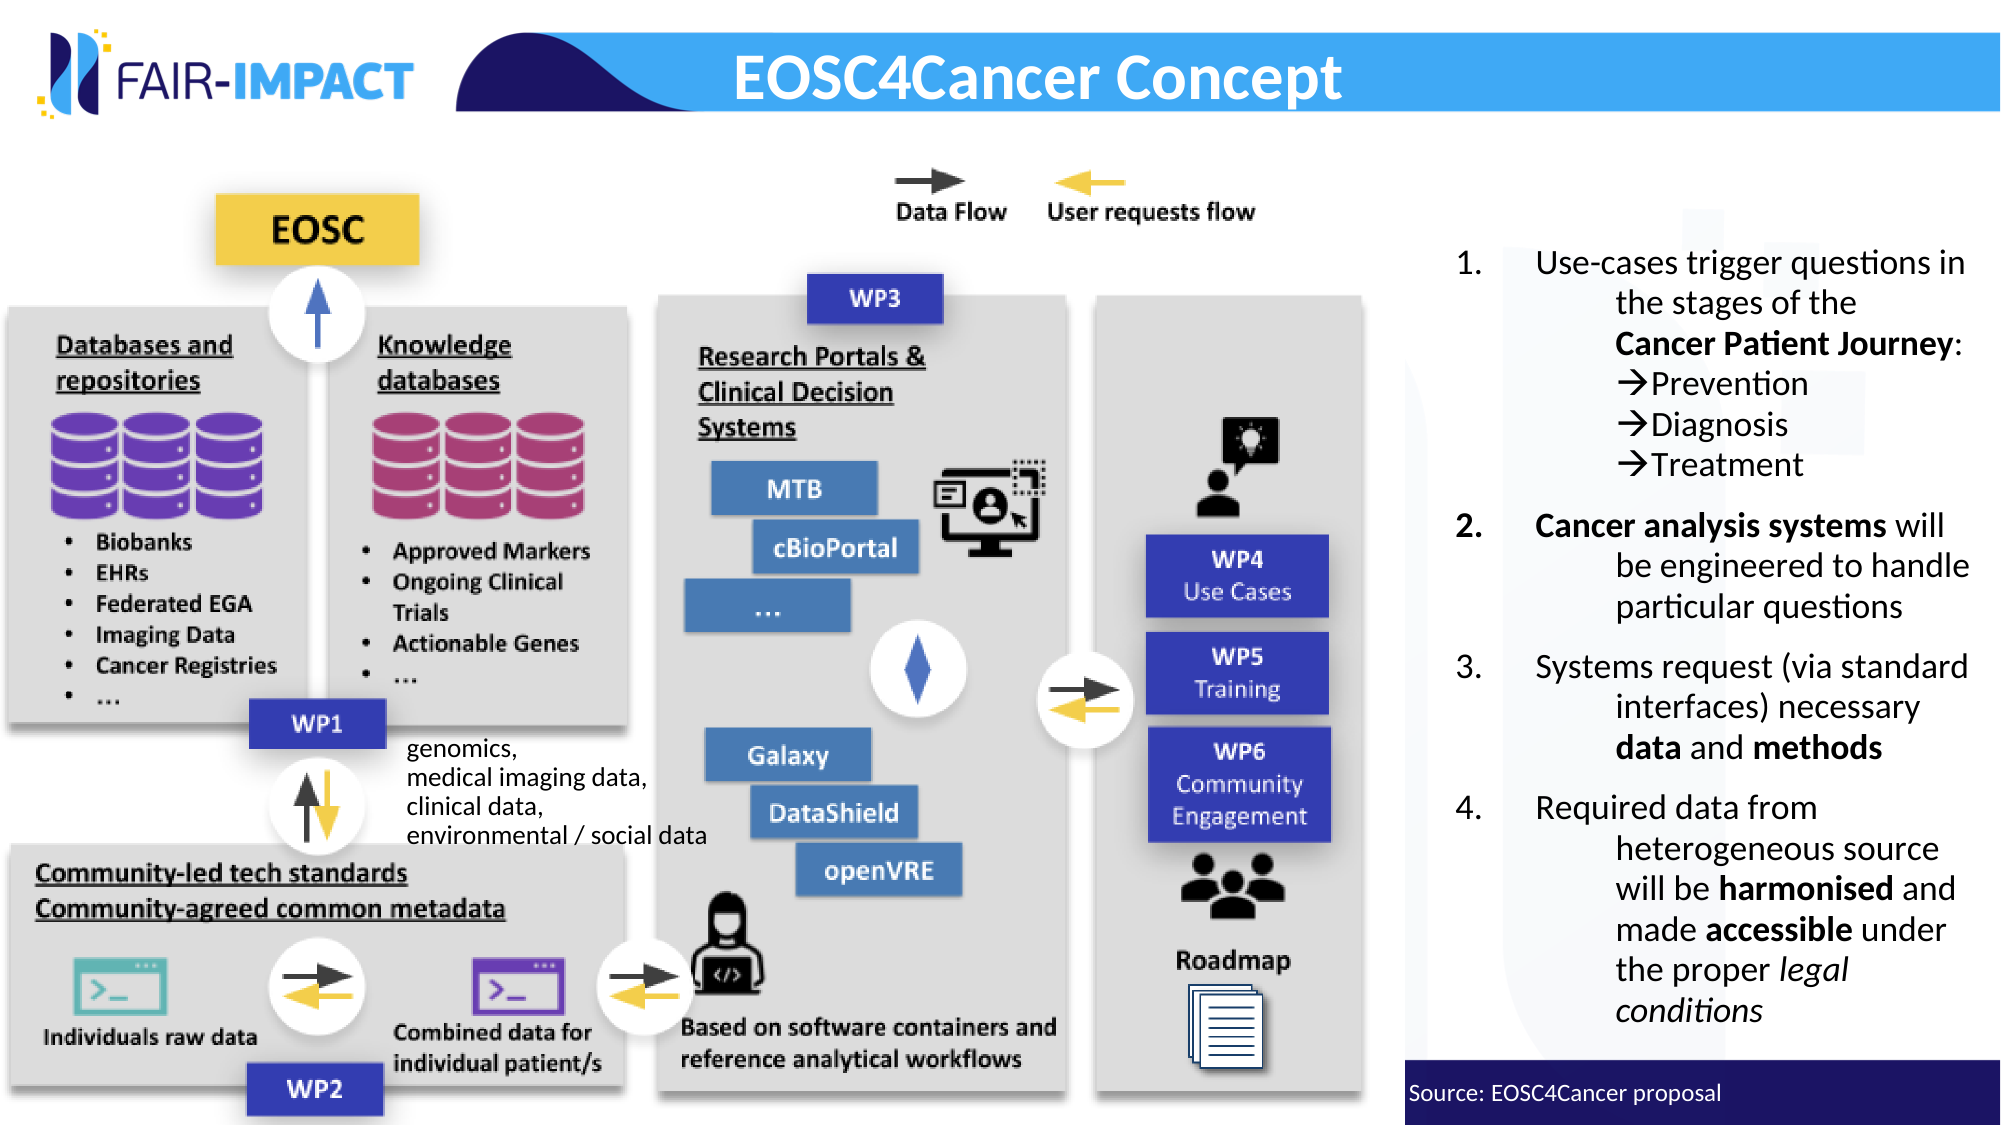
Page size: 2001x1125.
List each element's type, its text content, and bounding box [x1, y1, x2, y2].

list Source: EOSC4Cancer proposal [1405, 1073, 1863, 1118]
list Use-cases trigger questions in the stages of the Cancer Patient Journey: Prevention Diagnosis Treatment Cancer analysis systems will be engineered to handle particular questions Systems request (via standard interfaces) necessary data and methods Required data from heterogeneous source will be harmonised and made accessible under the proper legal conditions [1405, 234, 1993, 1073]
title EOSC4Cancer Concept [718, 34, 2000, 112]
picture [0, 137, 1405, 1125]
text_box genomics, medical imaging data, clinical data, environmental / social data [354, 718, 736, 868]
